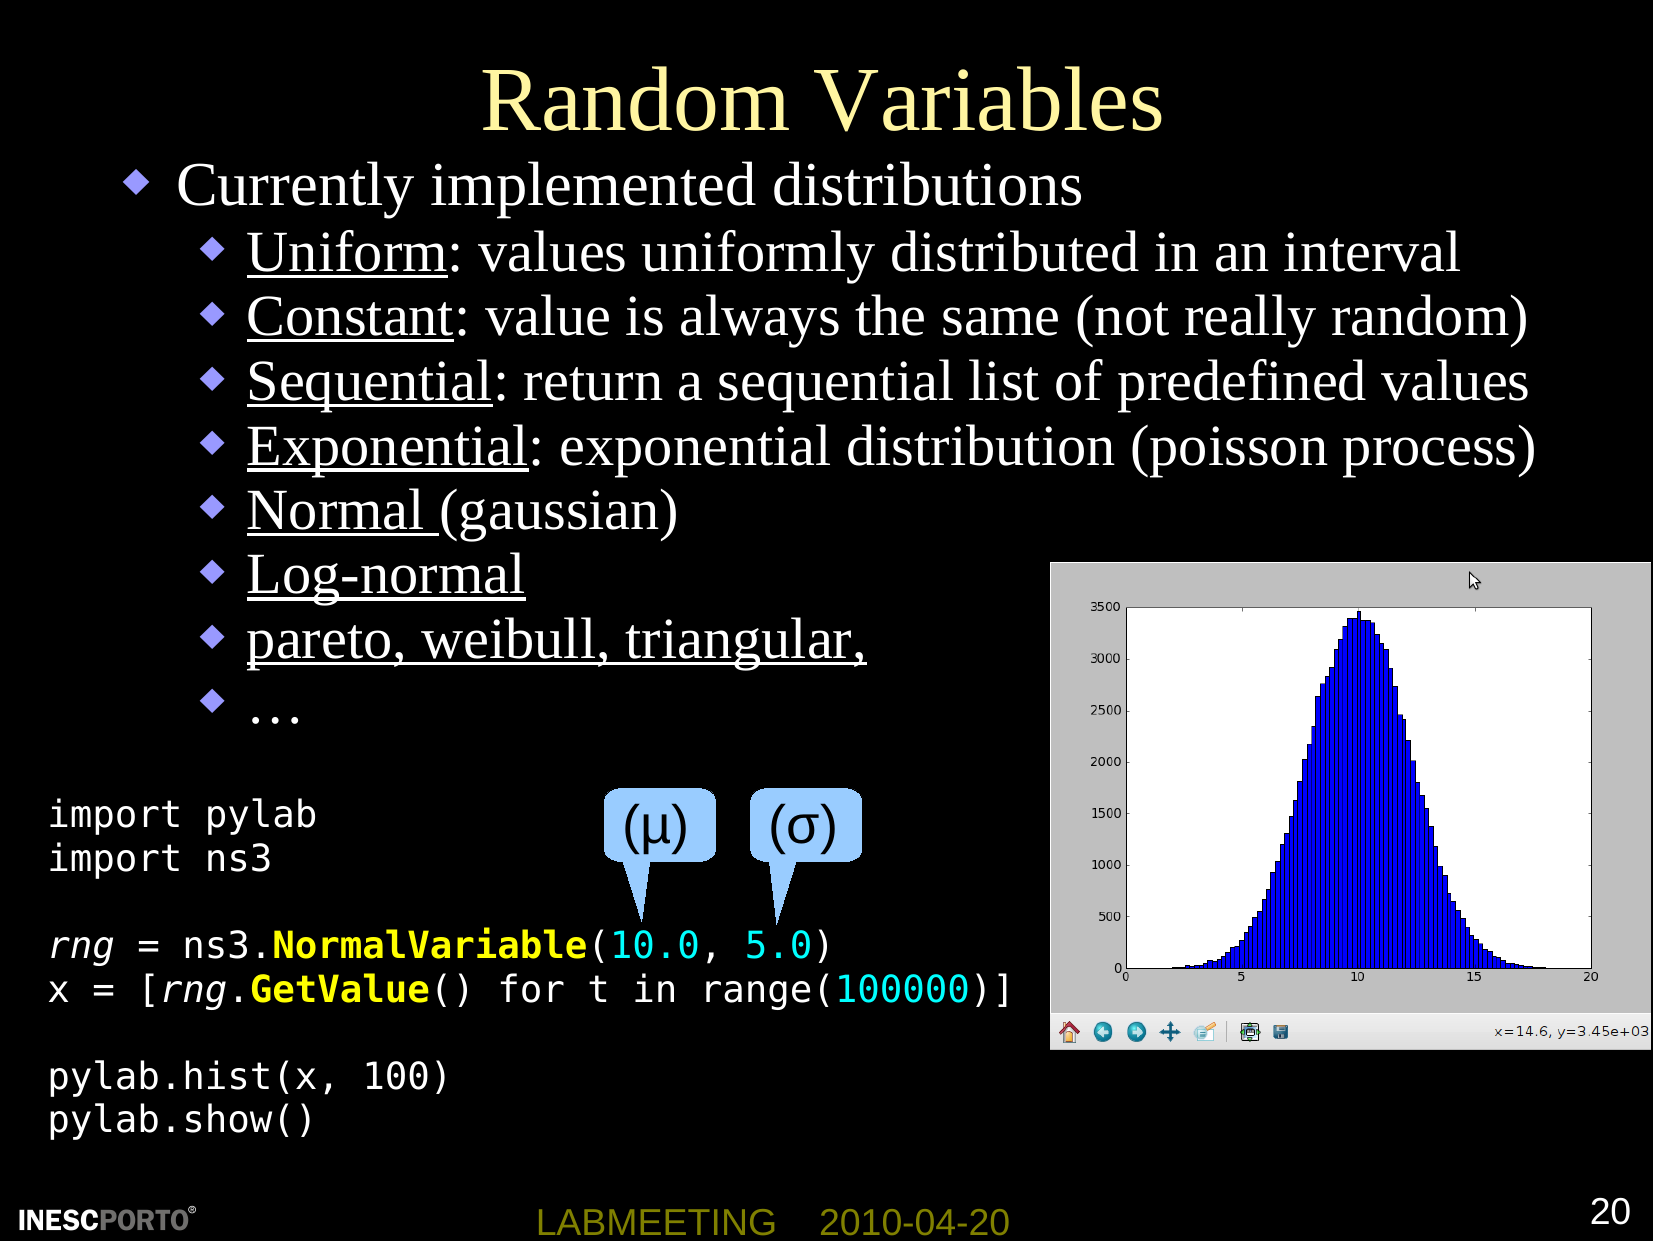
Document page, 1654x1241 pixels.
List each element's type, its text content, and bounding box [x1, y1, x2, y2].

text_box (µ) [603, 787, 717, 926]
picture [1050, 562, 1651, 1051]
picture [9, 1181, 201, 1241]
text_box (σ) [749, 787, 863, 928]
list Currently implemented distributions Uniform: values uniformly distributed in an interval Constant: value is always the same (not really random) Sequential: return a sequential list of predefined values Exponential: exponential distribution (poisson process) Normal (gaussian) Log-normal pareto, weibull, triangular, … [105, 150, 1552, 1183]
text_box import pylab import ns3 rng = ns3.NormalVariable(10.0, 5.0) x = [rng.GetValue() for t in range(100000)] pylab.hist(x, 100) pylab.show() [29, 782, 1043, 1152]
title Random Variables [40, 0, 1607, 200]
